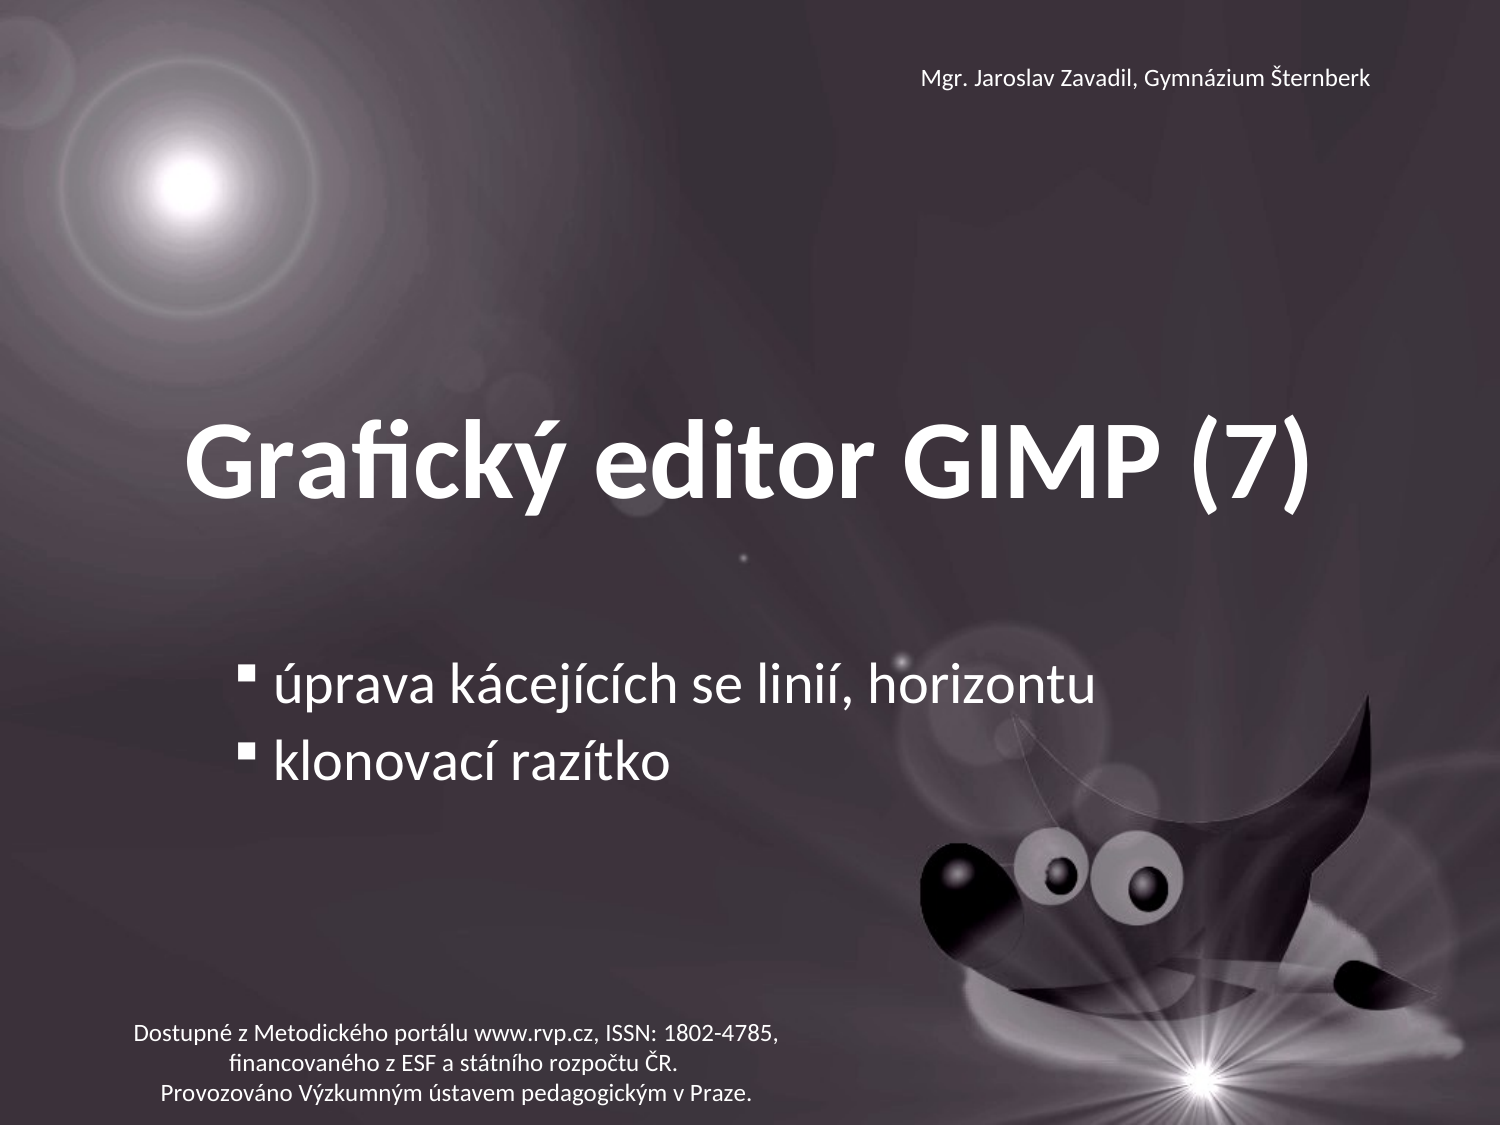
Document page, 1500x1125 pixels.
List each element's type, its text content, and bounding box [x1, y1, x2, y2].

text_box Mgr. Jaroslav Zavadil, Gymnázium Šternberk [856, 46, 1436, 107]
text_box Dostupné z Metodického portálu www.rvp.cz, ISSN: 1802-4785, financovaného z ESF a státního rozpočtu ČR. Provozováno Výzkumným ústavem pedagogickým v Praze. [58, 1031, 856, 1092]
title Grafický editor GIMP (7) [112, 349, 1388, 591]
text_box úprava kácejících se linií, horizontu klonovací razítko [218, 645, 1269, 892]
picture [0, 0, 1500, 1125]
